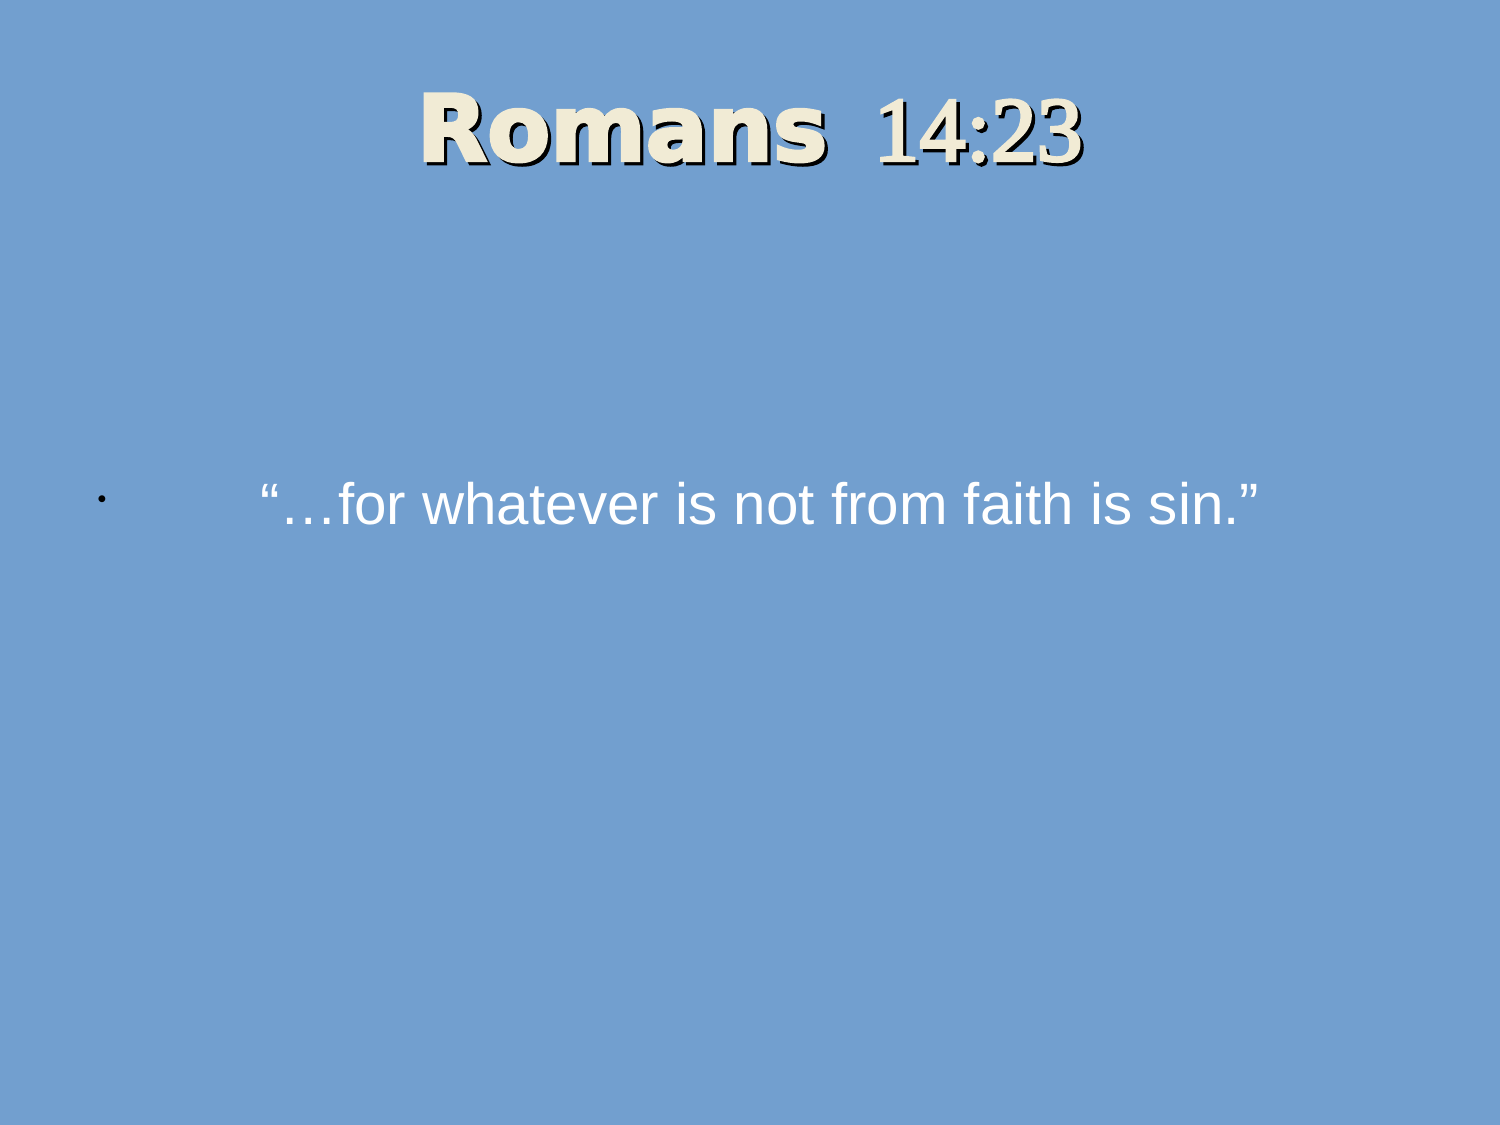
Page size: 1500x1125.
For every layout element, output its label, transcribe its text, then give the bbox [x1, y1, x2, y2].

list “…for whatever is not from faith is sin.” [75, 462, 1426, 1125]
title Romans 14:23 [75, 44, 1426, 233]
